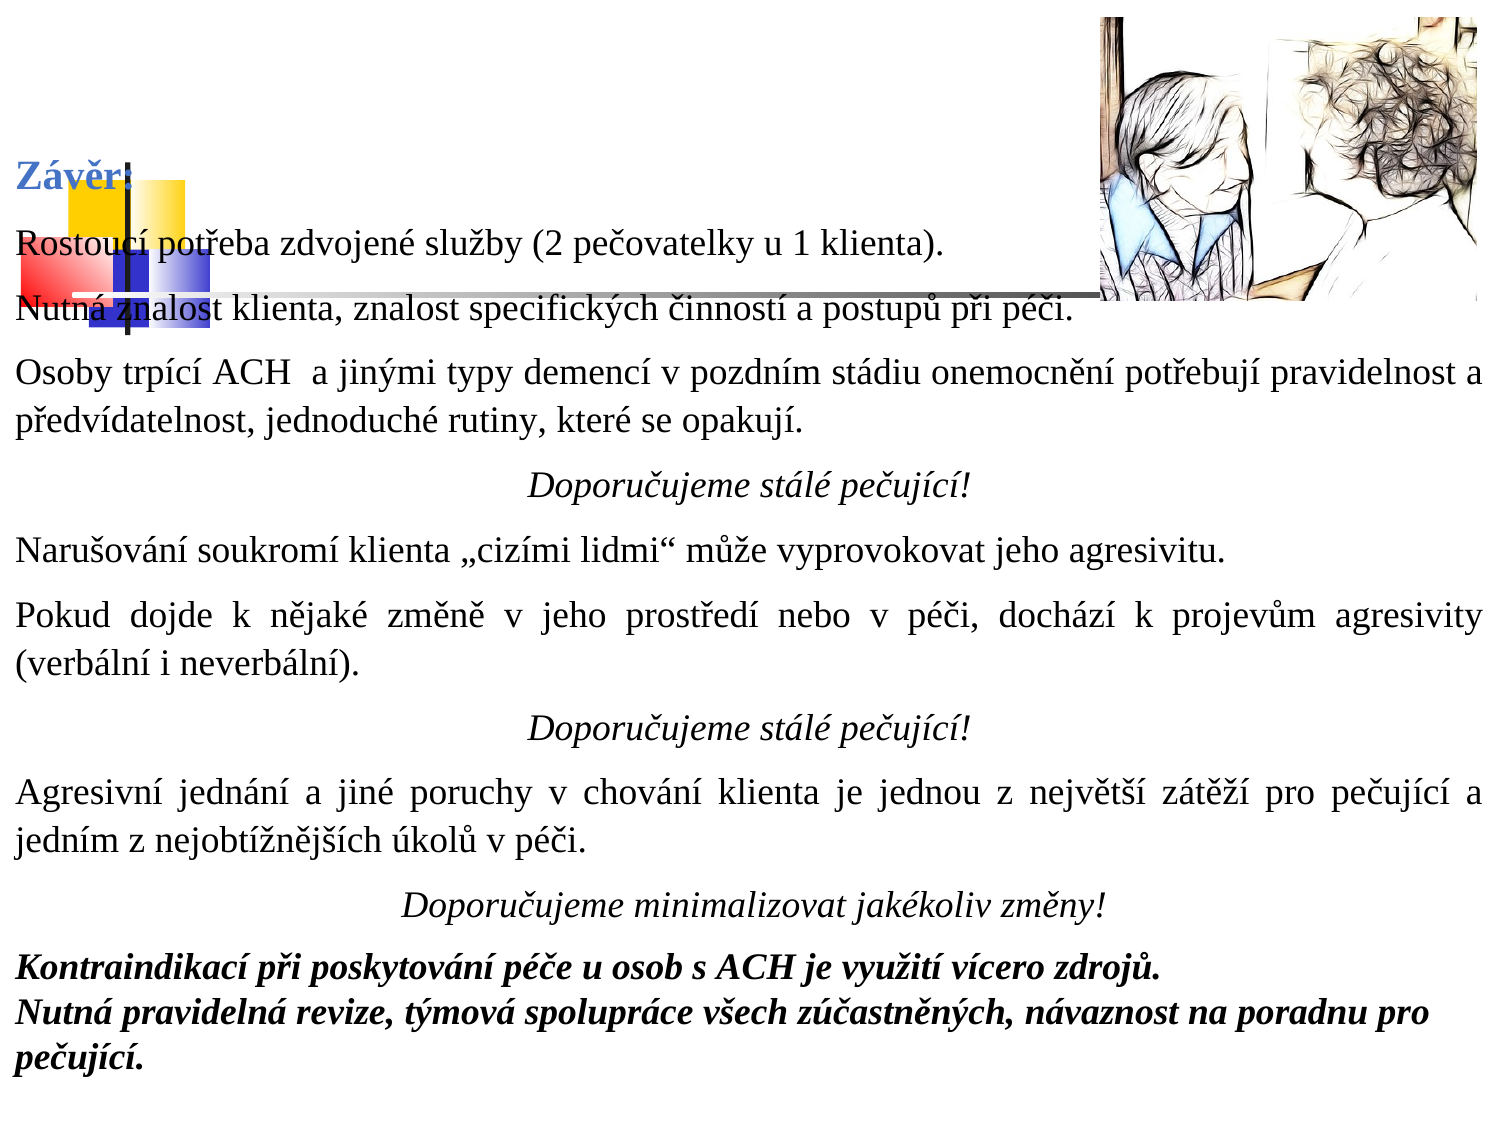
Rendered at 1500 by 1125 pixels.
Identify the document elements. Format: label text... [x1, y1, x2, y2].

picture [1100, 17, 1477, 301]
text_box Závěr: Rostoucí potřeba zdvojené služby (2 pečovatelky u 1 klienta). Nutná znalost klienta, znalost specifických činností a postupů při péči. Osoby trpící ACH a jinými typy demencí v pozdním stádiu onemocnění potřebují pravidelnost a předvídatelnost, jednoduché rutiny, které se opakují. Doporučujeme stálé pečující! Narušování soukromí klienta „cizími lidmi“ může vyprovokovat jeho agresivitu. Pokud dojde k nějaké změně v jeho prostředí nebo v péči, dochází k projevům agresivity (verbální i neverbální). Doporučujeme stálé pečující! Agresivní jednání a jiné poruchy v chování klienta je jednou z největší zátěží pro pečující a jedním z nejobtížnějších úkolů v péči. Doporučujeme minimalizovat jakékoliv změny! Kontraindikací při poskytování péče u osob s ACH je využití vícero zdrojů. Nutná pravidelná revize, týmová spolupráce všech zúčastněných, návaznost na poradnu pro pečující. [0, 0, 1500, 1125]
